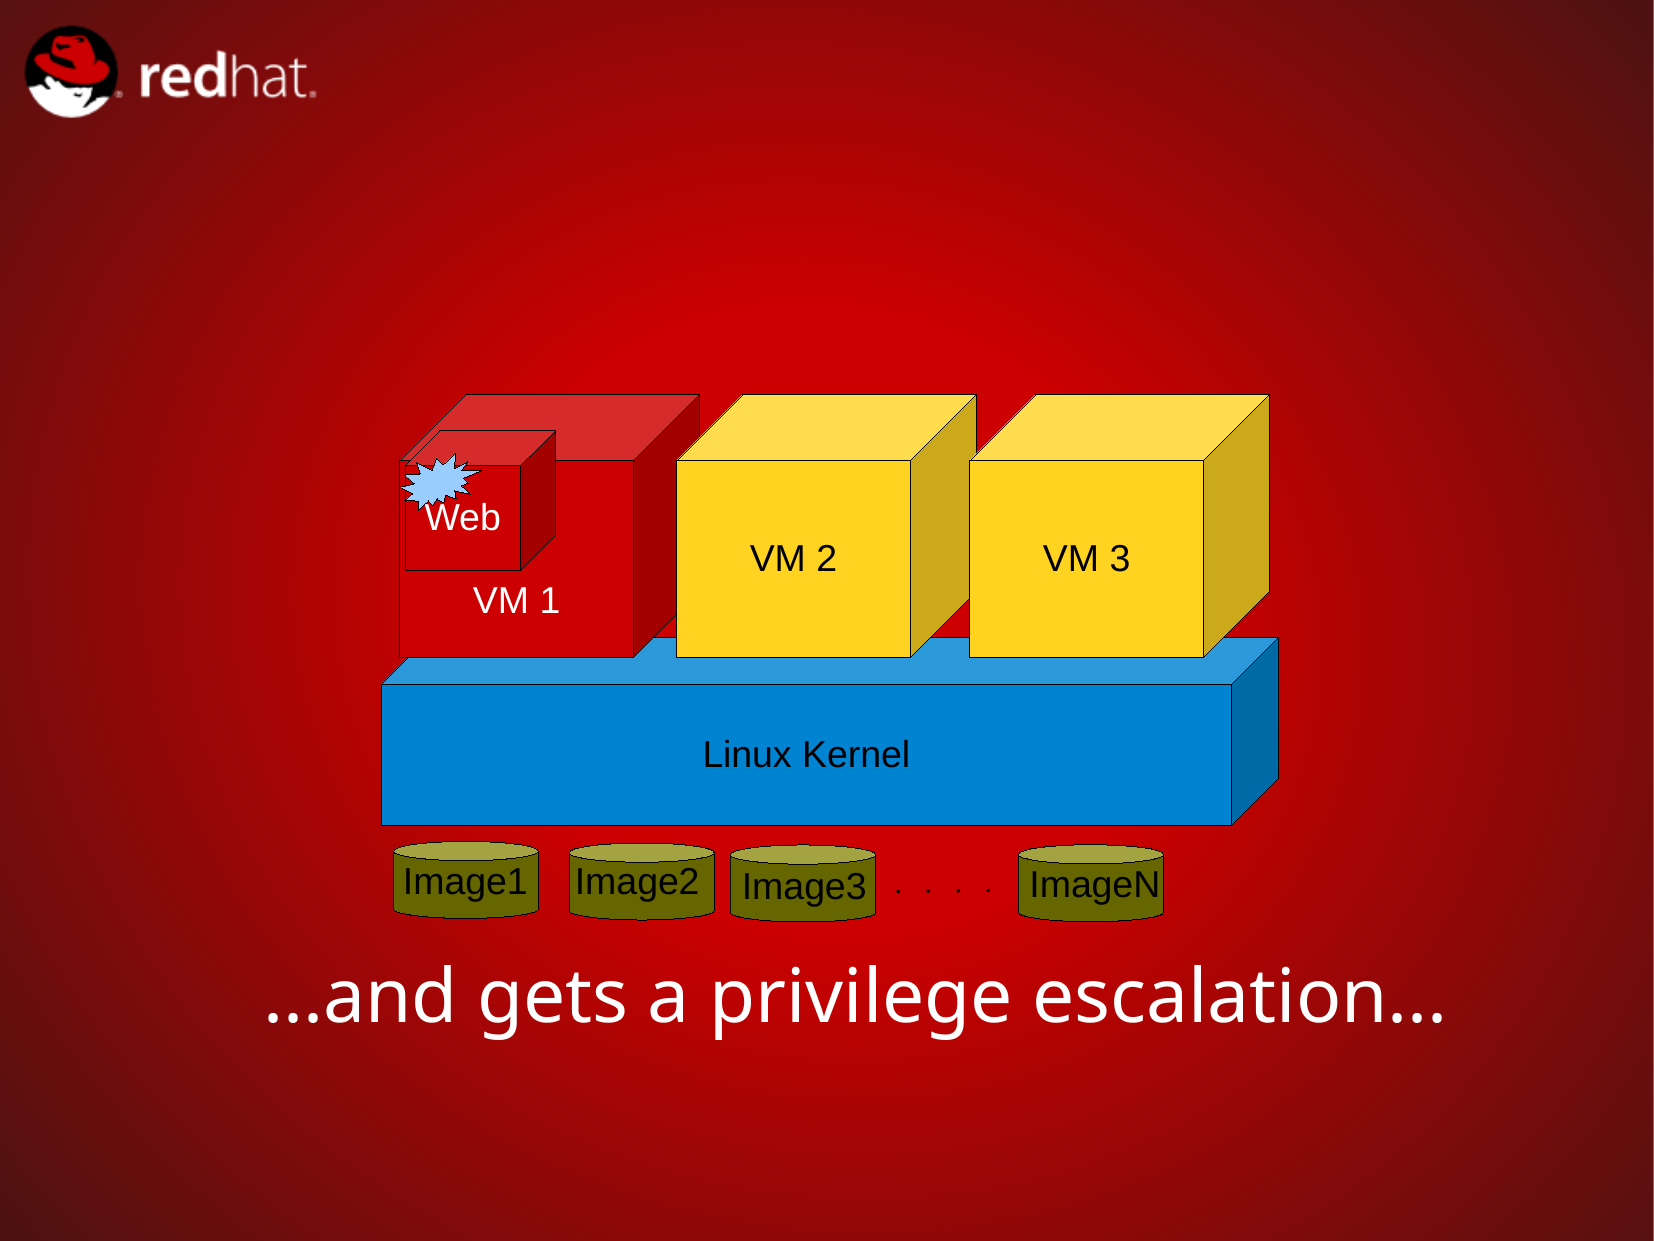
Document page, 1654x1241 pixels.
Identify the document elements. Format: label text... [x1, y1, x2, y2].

picture [0, 0, 1654, 1241]
text_box Web [405, 466, 520, 571]
text_box Web [405, 466, 419, 474]
text_box VM 2 [676, 461, 910, 658]
text_box ImageN [1009, 856, 1180, 913]
text_box ...and gets a privilege escalation... [192, 935, 1520, 1038]
text_box [569, 910, 715, 921]
text_box Linux Kernel [381, 685, 1231, 826]
text_box [400, 453, 482, 511]
text_box Image3 [727, 858, 882, 916]
text_box Image1 [388, 853, 543, 911]
text_box Image2 [559, 852, 715, 910]
text_box VM 3 [969, 461, 1203, 658]
text_box Web [405, 477, 413, 485]
text_box VM 1 [399, 461, 633, 658]
text_box [1019, 913, 1163, 922]
text_box [395, 911, 537, 919]
text_box [736, 916, 871, 922]
